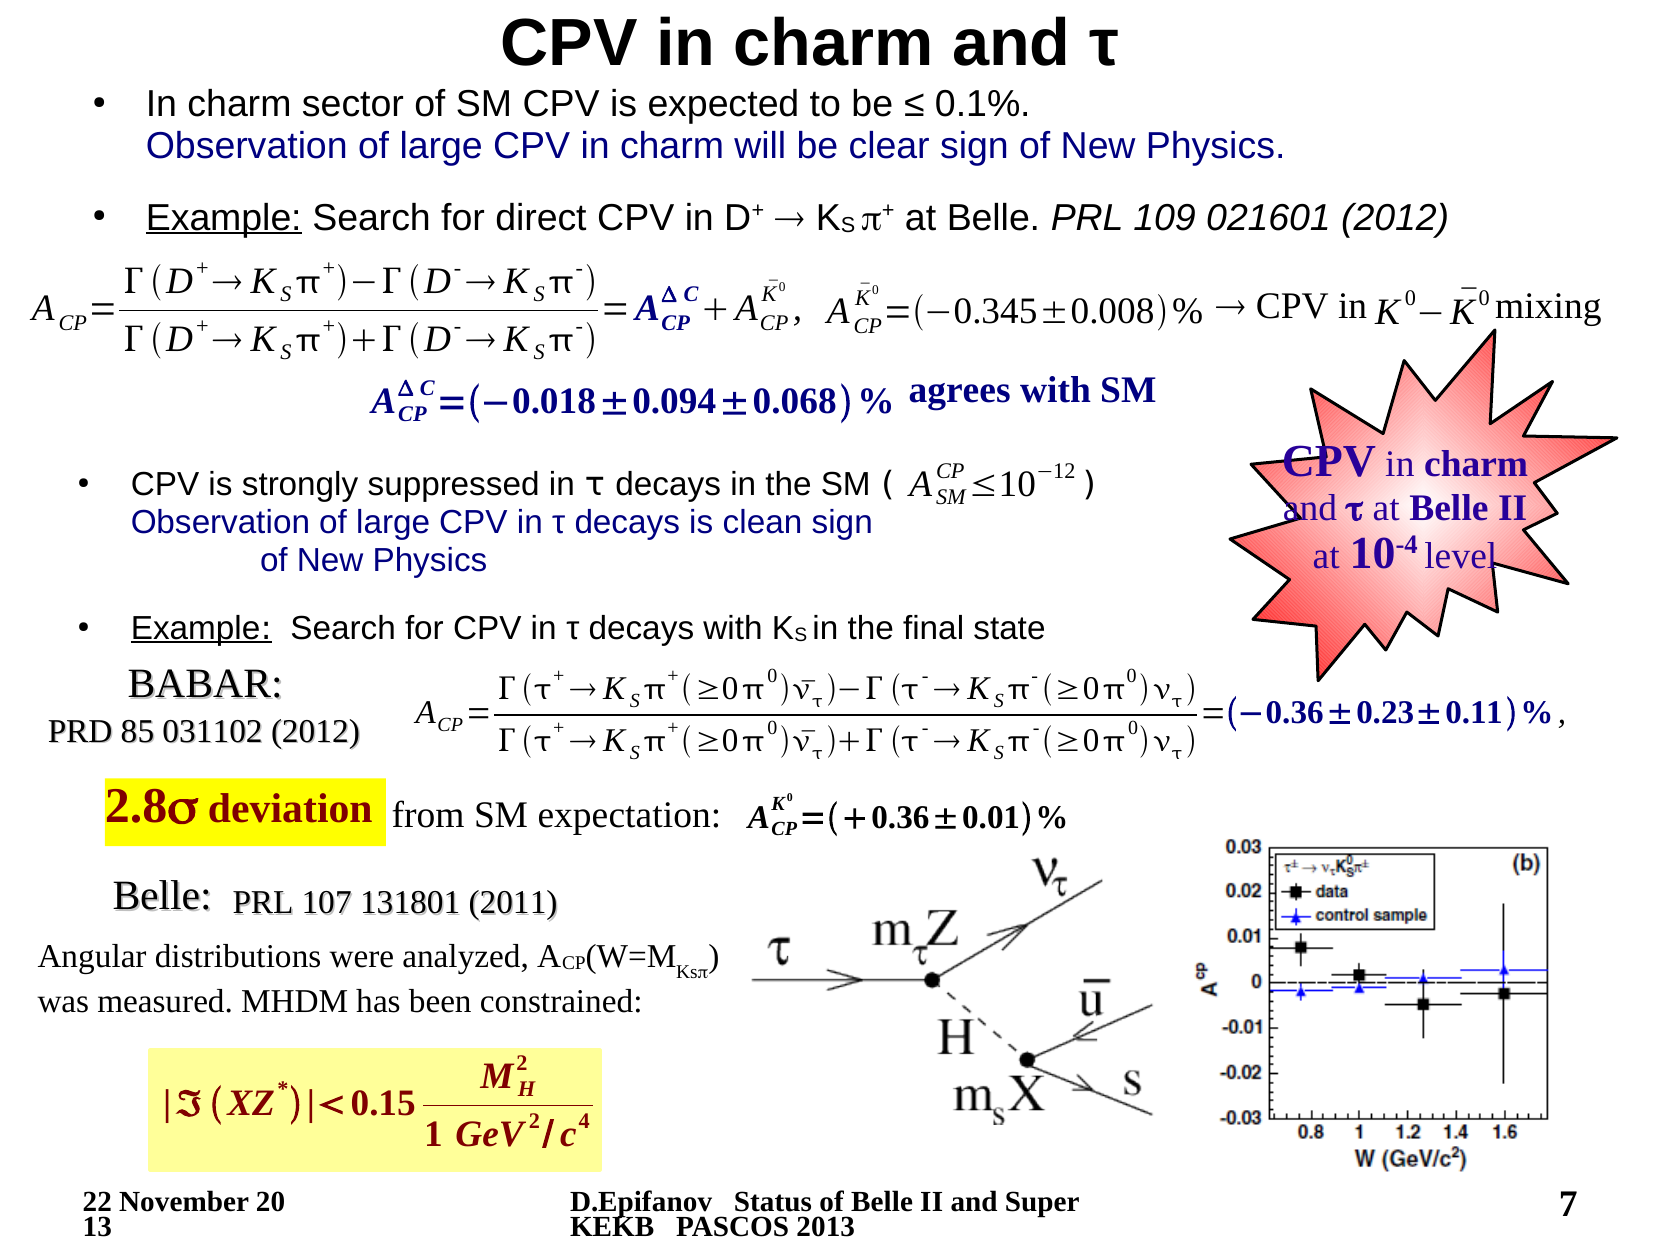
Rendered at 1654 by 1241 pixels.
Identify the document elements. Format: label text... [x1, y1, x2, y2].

list In charm sector of SM CPV is expected to be ≤ 0.1%. Observation of large CPV in charm will be clear sign of New Physics. Example: Search for direct CPV in D+  KS + at Belle. PRL 109 021601 (2012) [75, 82, 1516, 255]
chart [156, 1050, 601, 1155]
text_box agrees with SM [908, 368, 1158, 412]
text_box PRD 85 031102 (2012) [47, 712, 361, 751]
text_box 2.8 deviation [104, 778, 386, 847]
chart [22, 255, 809, 365]
text_box PRL 107 131801 (2011) [232, 883, 559, 922]
chart [1367, 285, 1496, 333]
text_box from SM expectation: [391, 793, 730, 854]
text_box Belle: [112, 872, 212, 925]
text_box BABAR: [127, 660, 283, 712]
text_box  CPV in [1215, 285, 1367, 328]
text_box [150, 1053, 601, 1171]
picture [750, 854, 1156, 1126]
chart [406, 665, 1572, 764]
text_box mixing [1495, 285, 1602, 328]
chart [362, 375, 901, 428]
title CPV in charm and τ [472, 5, 1148, 80]
chart [900, 457, 1082, 511]
picture [1192, 827, 1561, 1178]
list CPV is strongly suppressed in τ decays in the SM ( ) Observation of large CPV in τ decays is clean sign of New Physics Example: Search for CPV in τ decays with KS in the final state [60, 465, 1141, 658]
text_box Angular distributions were analyzed, ACP(W=MKs) was measured. MHDM has been constrained: [37, 937, 743, 1053]
text_box CPV in charm and  at Belle II at 10-4 level [1230, 329, 1617, 681]
chart [817, 281, 1210, 338]
chart [738, 790, 1076, 840]
